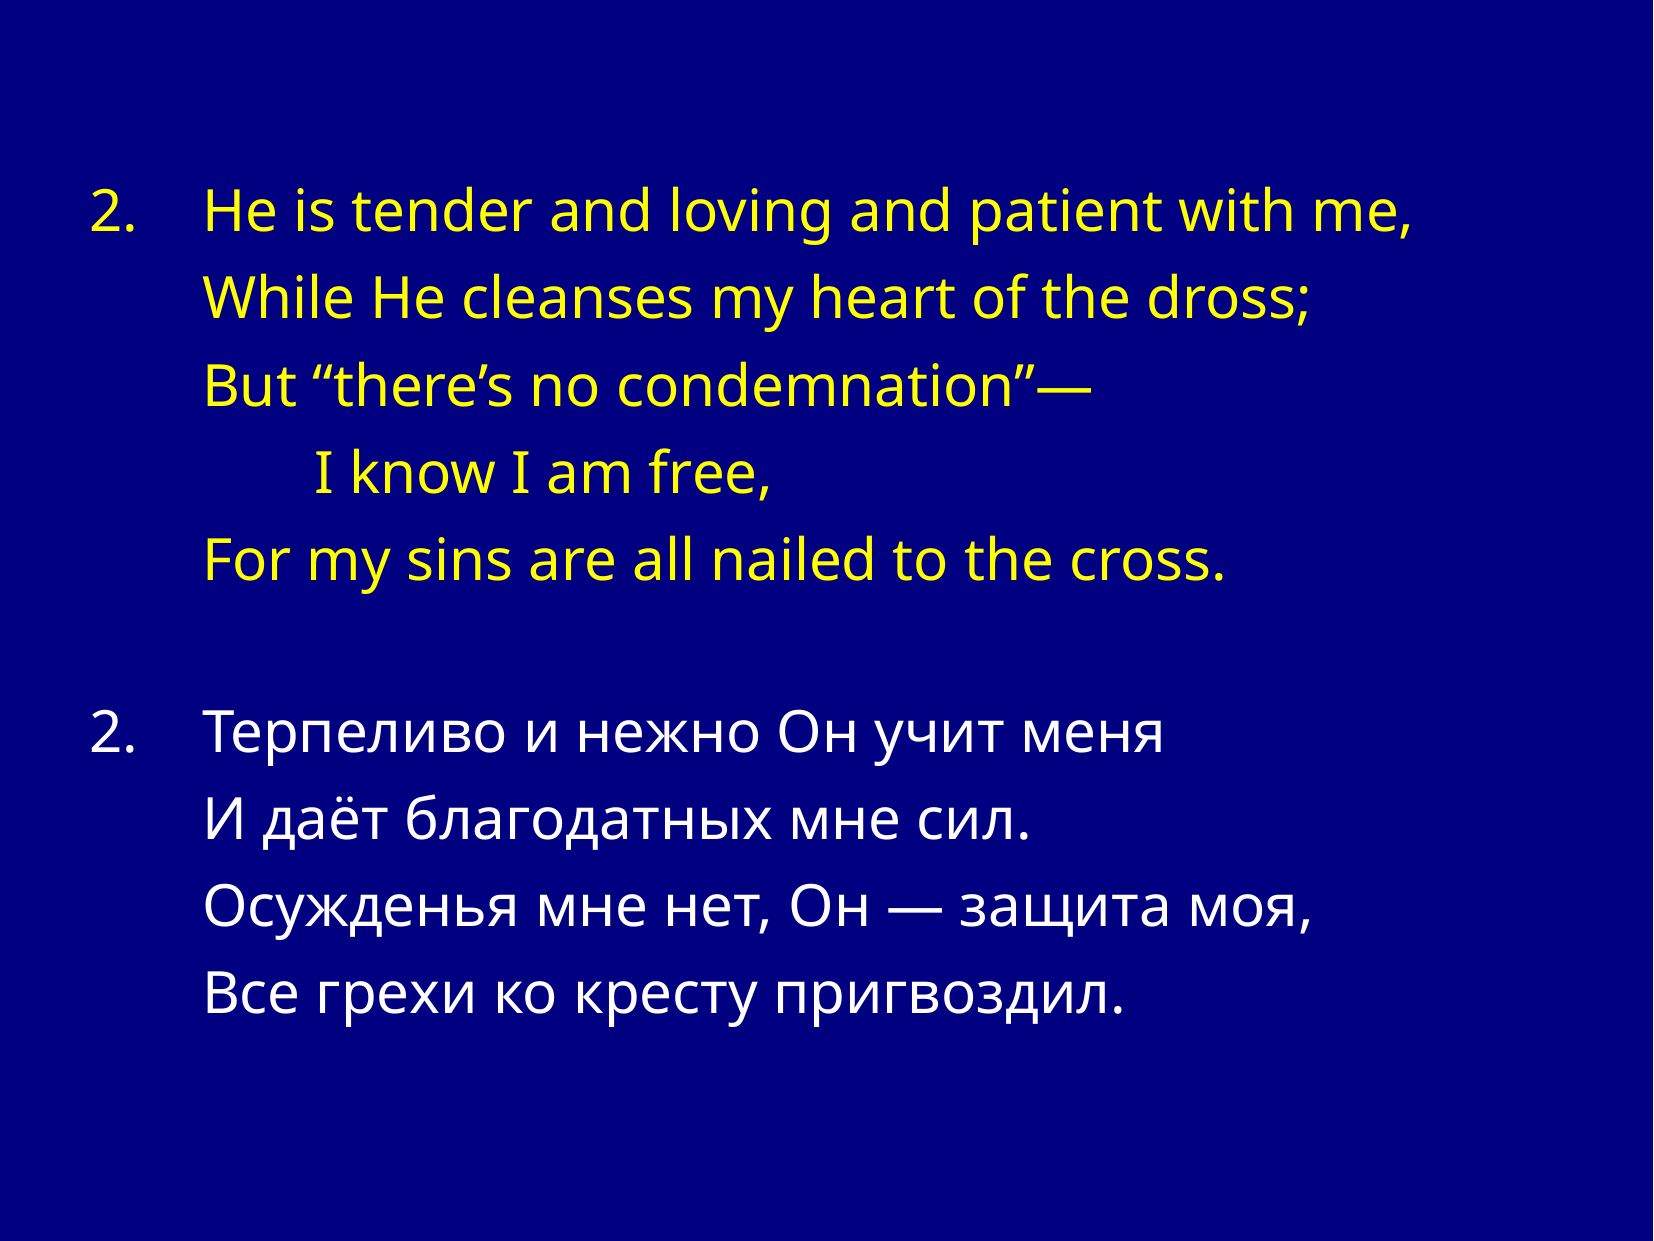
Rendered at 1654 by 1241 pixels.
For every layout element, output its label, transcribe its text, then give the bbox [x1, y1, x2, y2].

text_box 2. He is tender and loving and patient with me, While He cleanses my heart of the dross; But “there’s no condemnation”— I know I am free, For my sins are all nailed to the cross. [75, 75, 1576, 675]
text_box 2. Терпеливо и нежно Он учит меня И даёт благодатных мне сил. Осужденья мне нет, Он — защита моя, Все грехи ко кресту пригвоздил. [75, 675, 1576, 1163]
